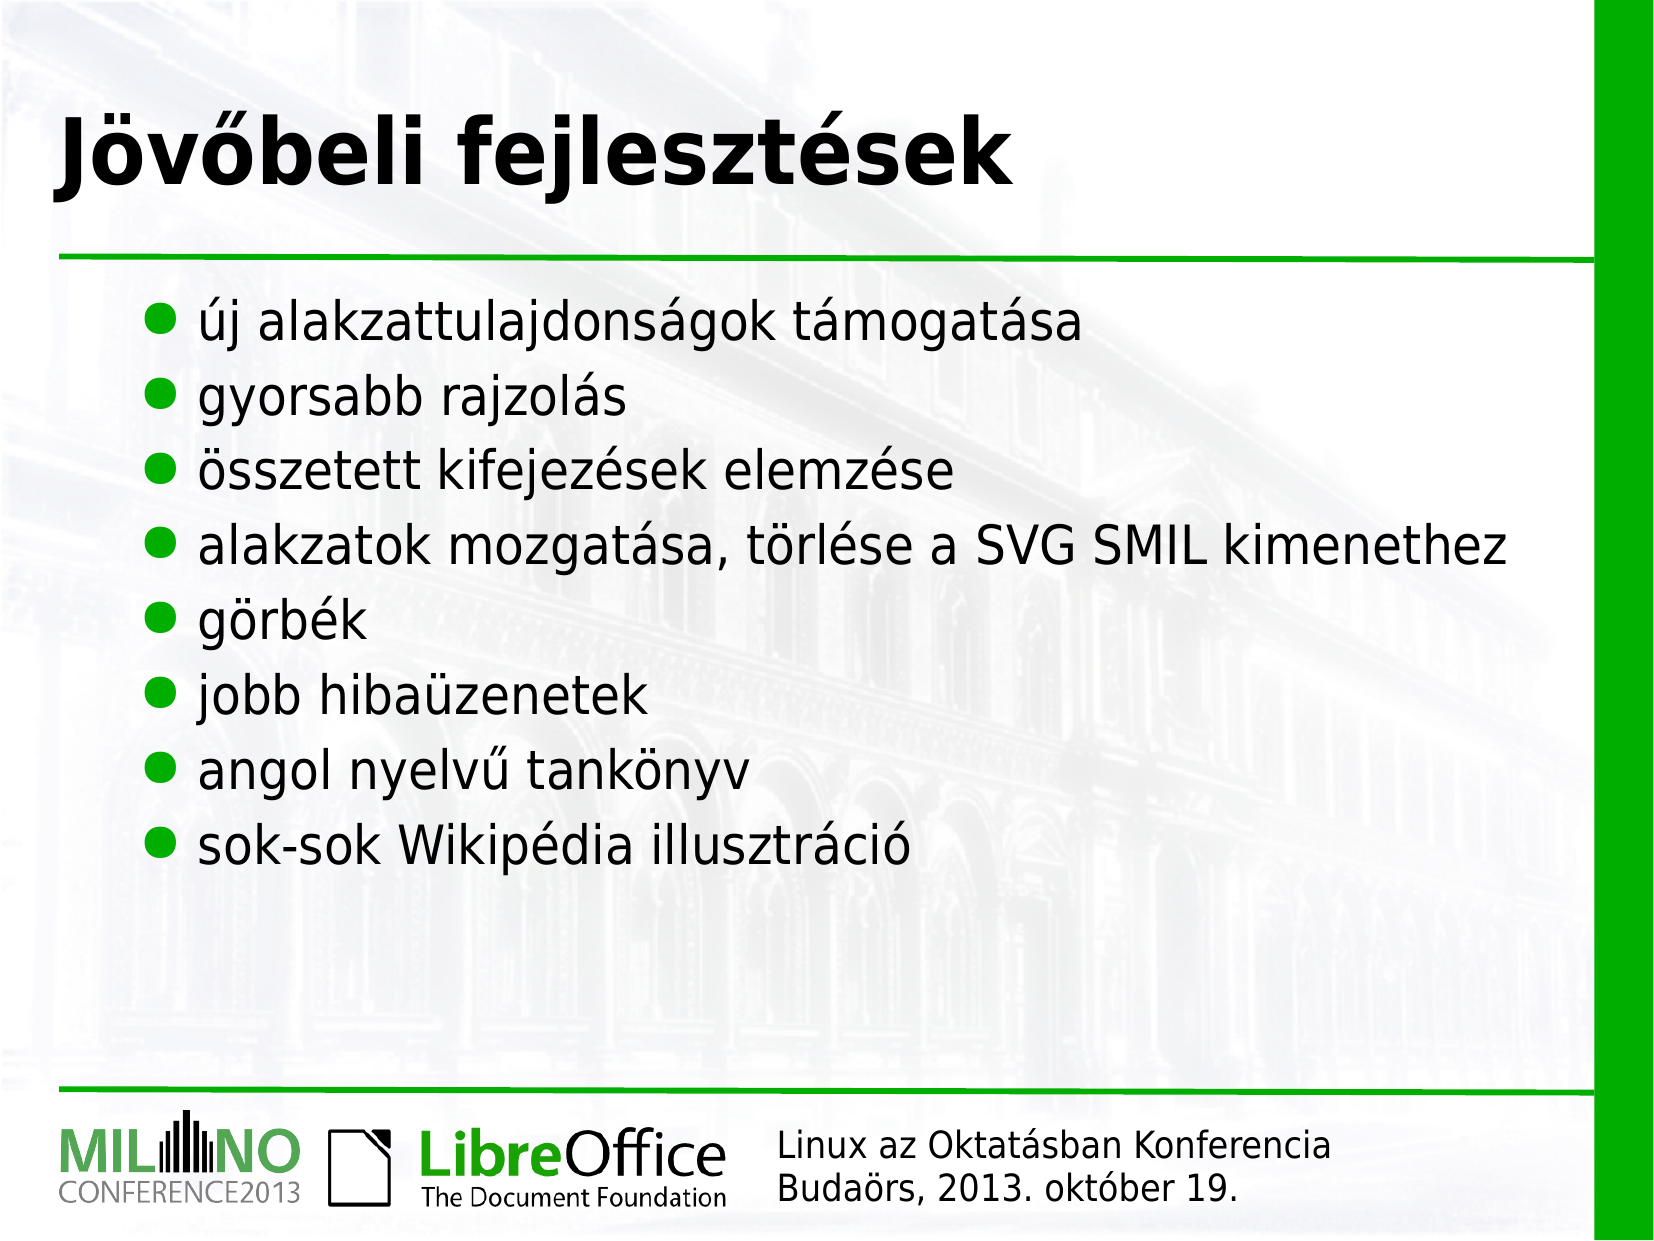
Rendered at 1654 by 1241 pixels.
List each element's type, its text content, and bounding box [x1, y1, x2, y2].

title Jövőbeli fejlesztések [59, 49, 1548, 257]
list új alakzattulajdonságok támogatása gyorsabb rajzolás összetett kifejezések elemzése alakzatok mozgatása, törlése a SVG SMIL kimenethez görbék jobb hibaüzenetek angol nyelvű tankönyv sok-sok Wikipédia illusztráció [35, 290, 1524, 1010]
picture [1, 0, 1594, 1241]
